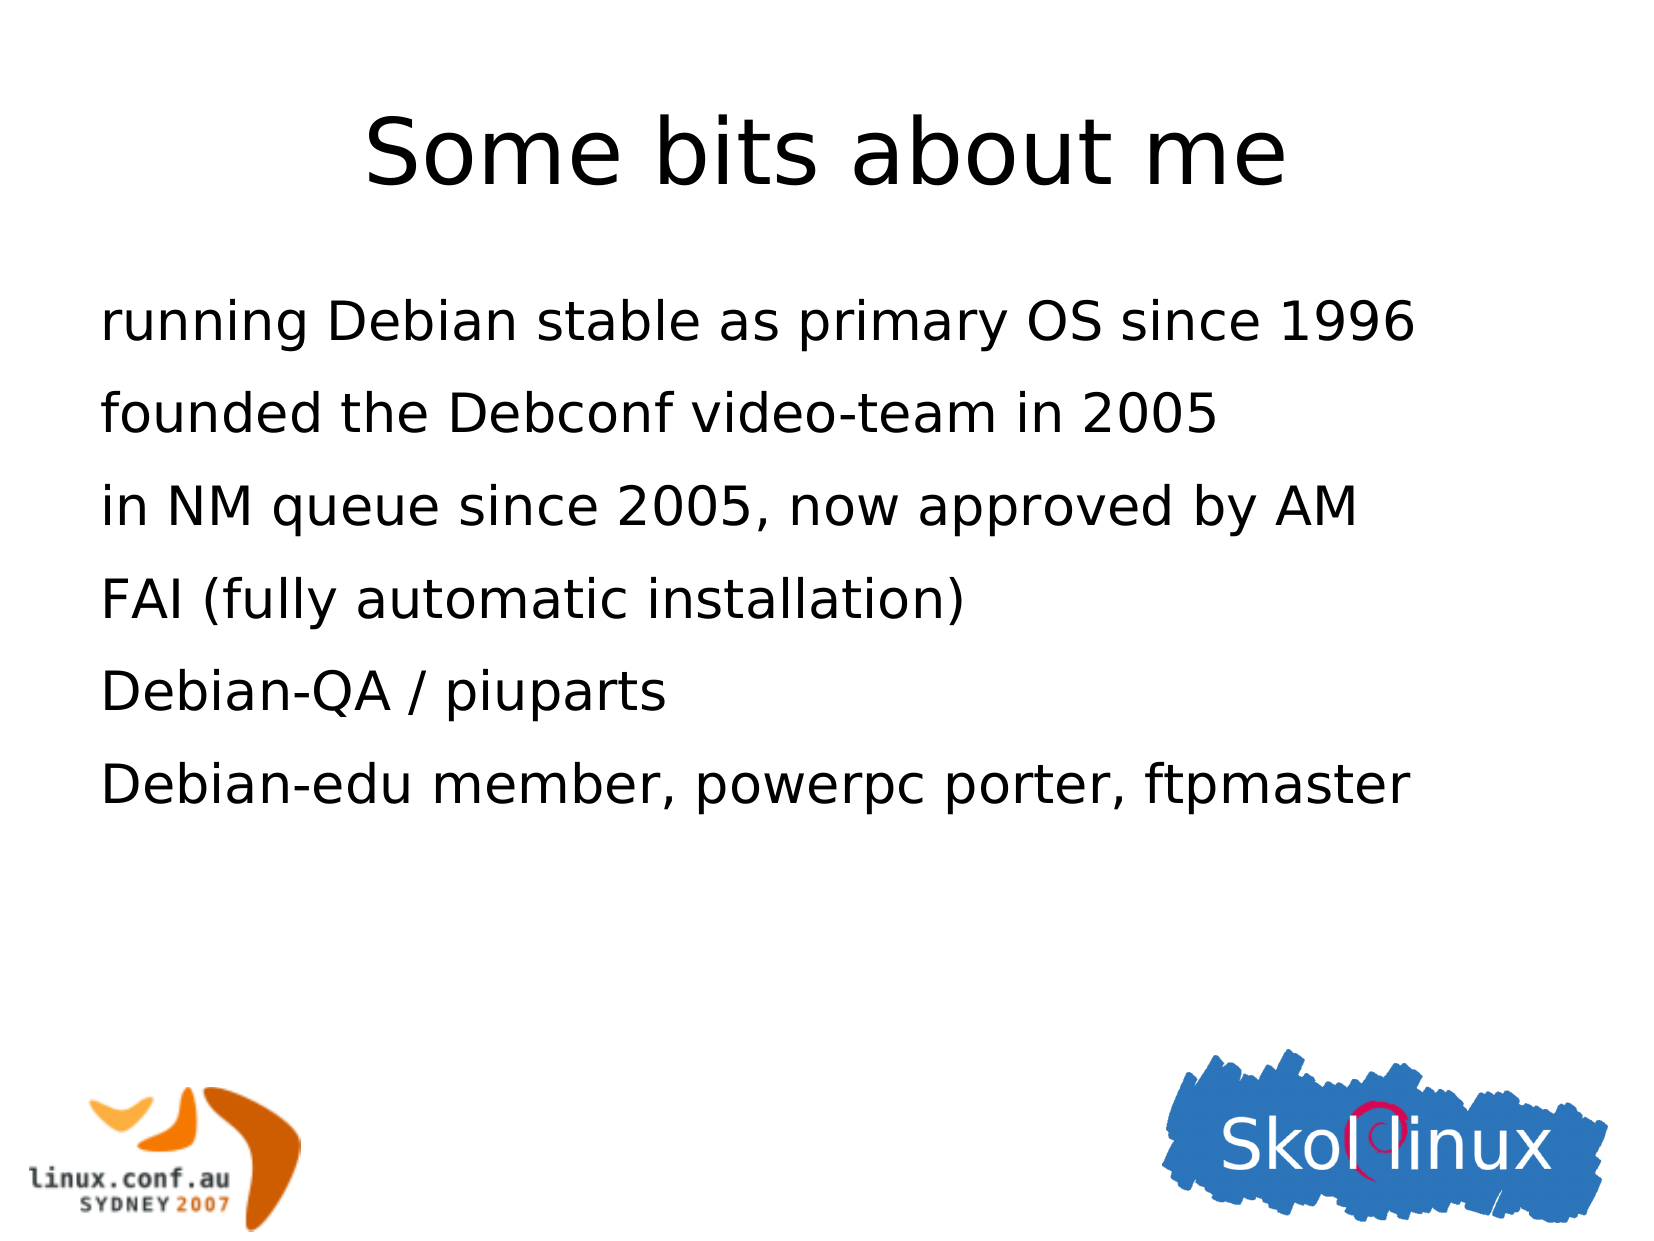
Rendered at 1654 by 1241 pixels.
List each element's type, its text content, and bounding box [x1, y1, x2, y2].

list running Debian stable as primary OS since 1996 founded the Debconf video-team in 2005 in NM queue since 2005, now approved by AM FAI (fully automatic installation) Debian-QA / piuparts Debian-edu member, powerpc porter, ftpmaster [82, 290, 1571, 1109]
picture [29, 1087, 301, 1232]
picture [1162, 1049, 1608, 1223]
title Some bits about me [82, 49, 1571, 257]
